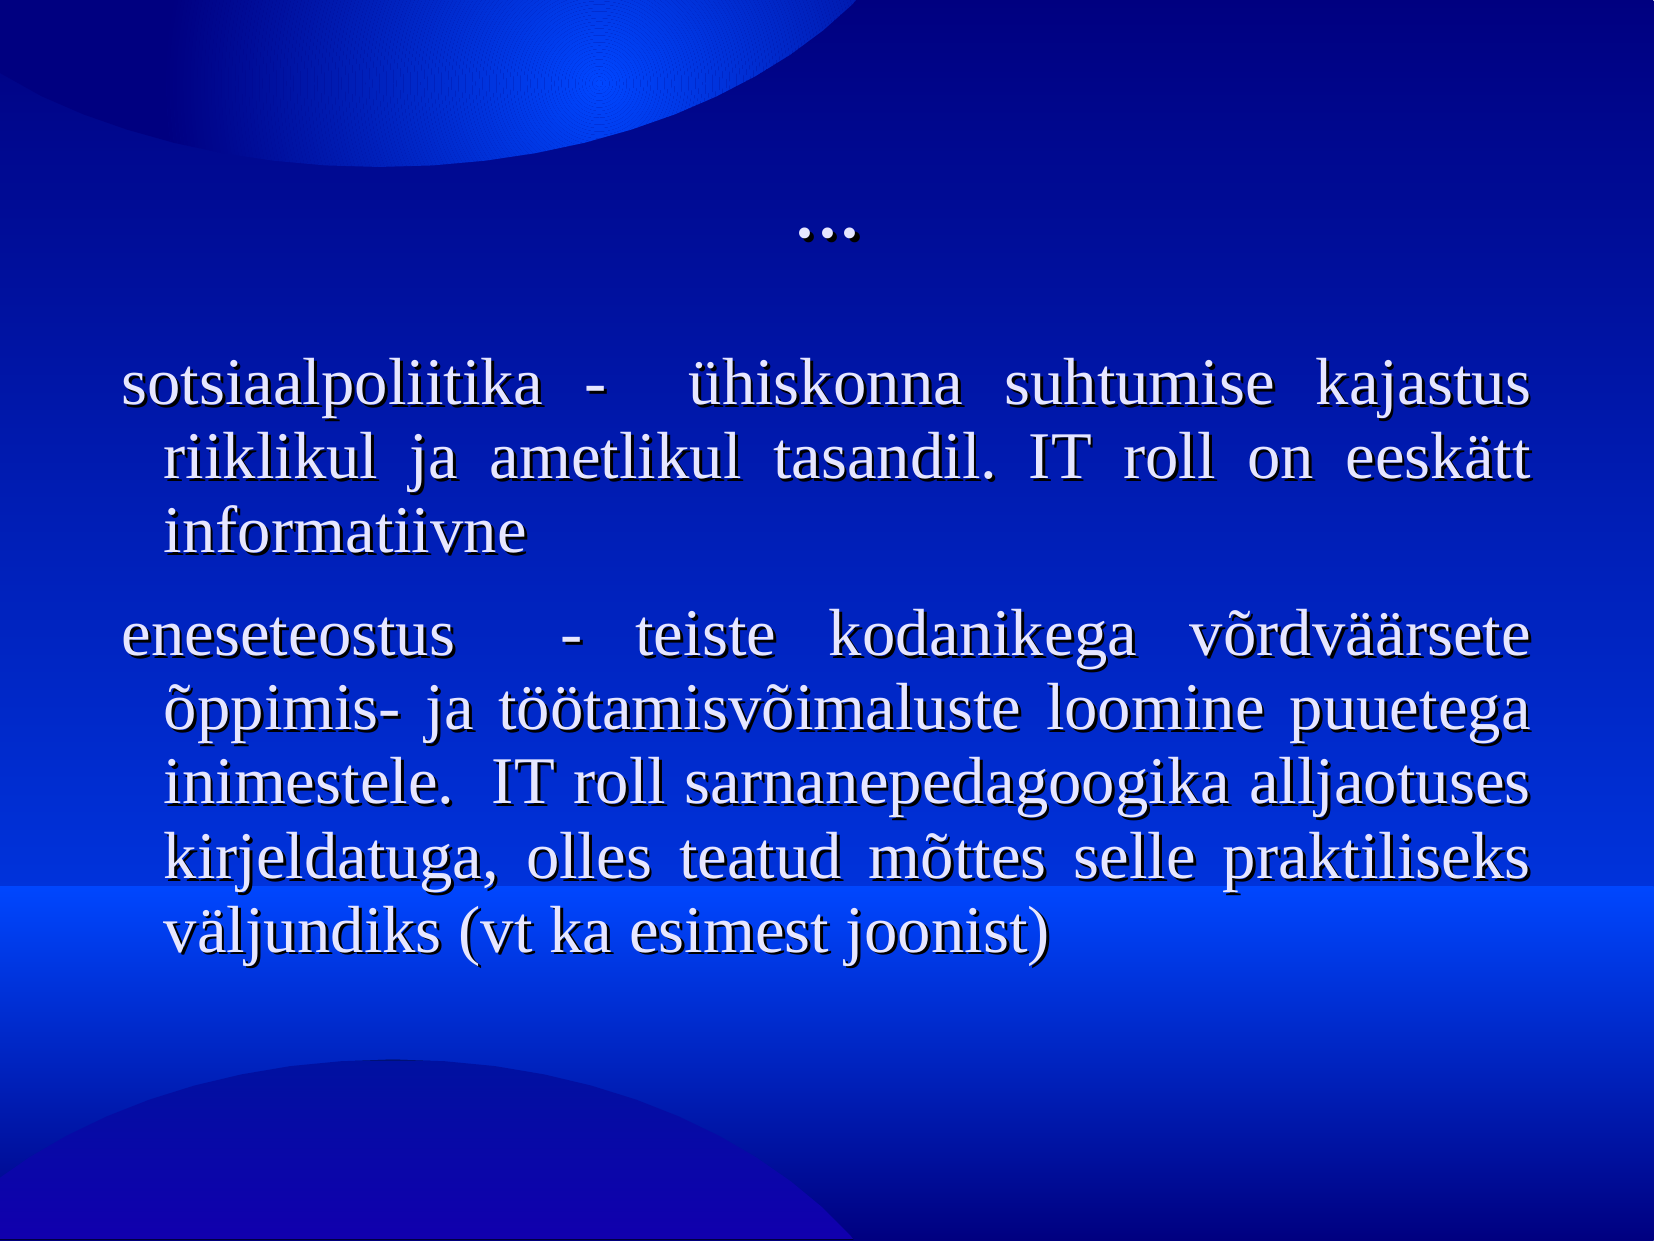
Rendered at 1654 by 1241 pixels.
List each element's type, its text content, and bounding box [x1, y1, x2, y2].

list sotsiaalpoliitika - ühiskonna suhtumise kajastus riiklikul ja ametlikul tasandil. IT roll on eeskätt informatiivne eneseteostus - teiste kodanikega võrdväärsete õppimis- ja töötamisvõimaluste loomine puuetega inimestele. IT roll sarnanepedagoogika alljaotuses kirjeldatuga, olles teatud mõttes selle praktiliseks väljundiks (vt ka esimest joonist) [121, 344, 1534, 1127]
title ... [121, 102, 1534, 311]
